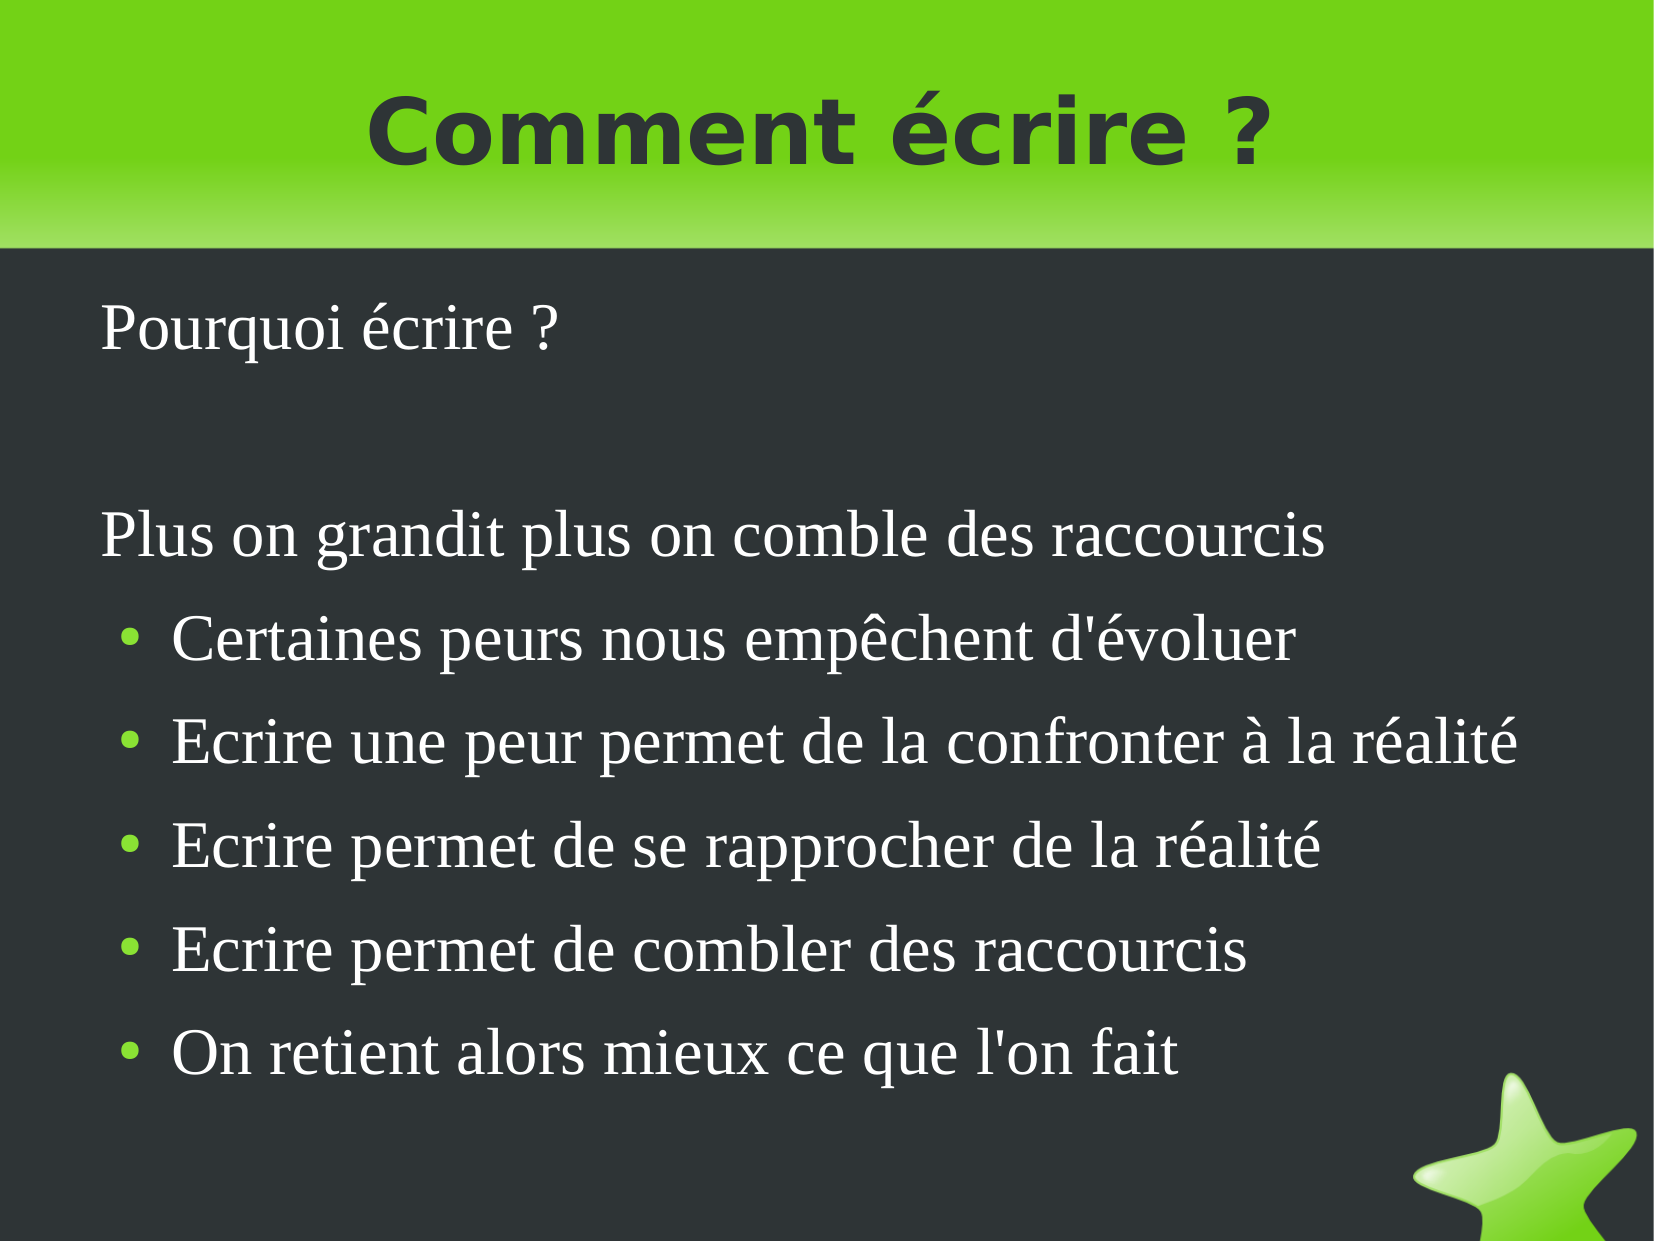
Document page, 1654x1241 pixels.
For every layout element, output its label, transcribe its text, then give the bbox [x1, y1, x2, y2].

picture [0, 0, 1654, 1241]
title Comment écrire ? [76, 36, 1565, 229]
list Pourquoi écrire ? Plus on grandit plus on comble des raccourcis Certaines peurs nous empêchent d'évoluer Ecrire une peur permet de la confronter à la réalité Ecrire permet de se rapprocher de la réalité Ecrire permet de combler des raccourcis On retient alors mieux ce que l'on fait [82, 290, 1571, 1241]
